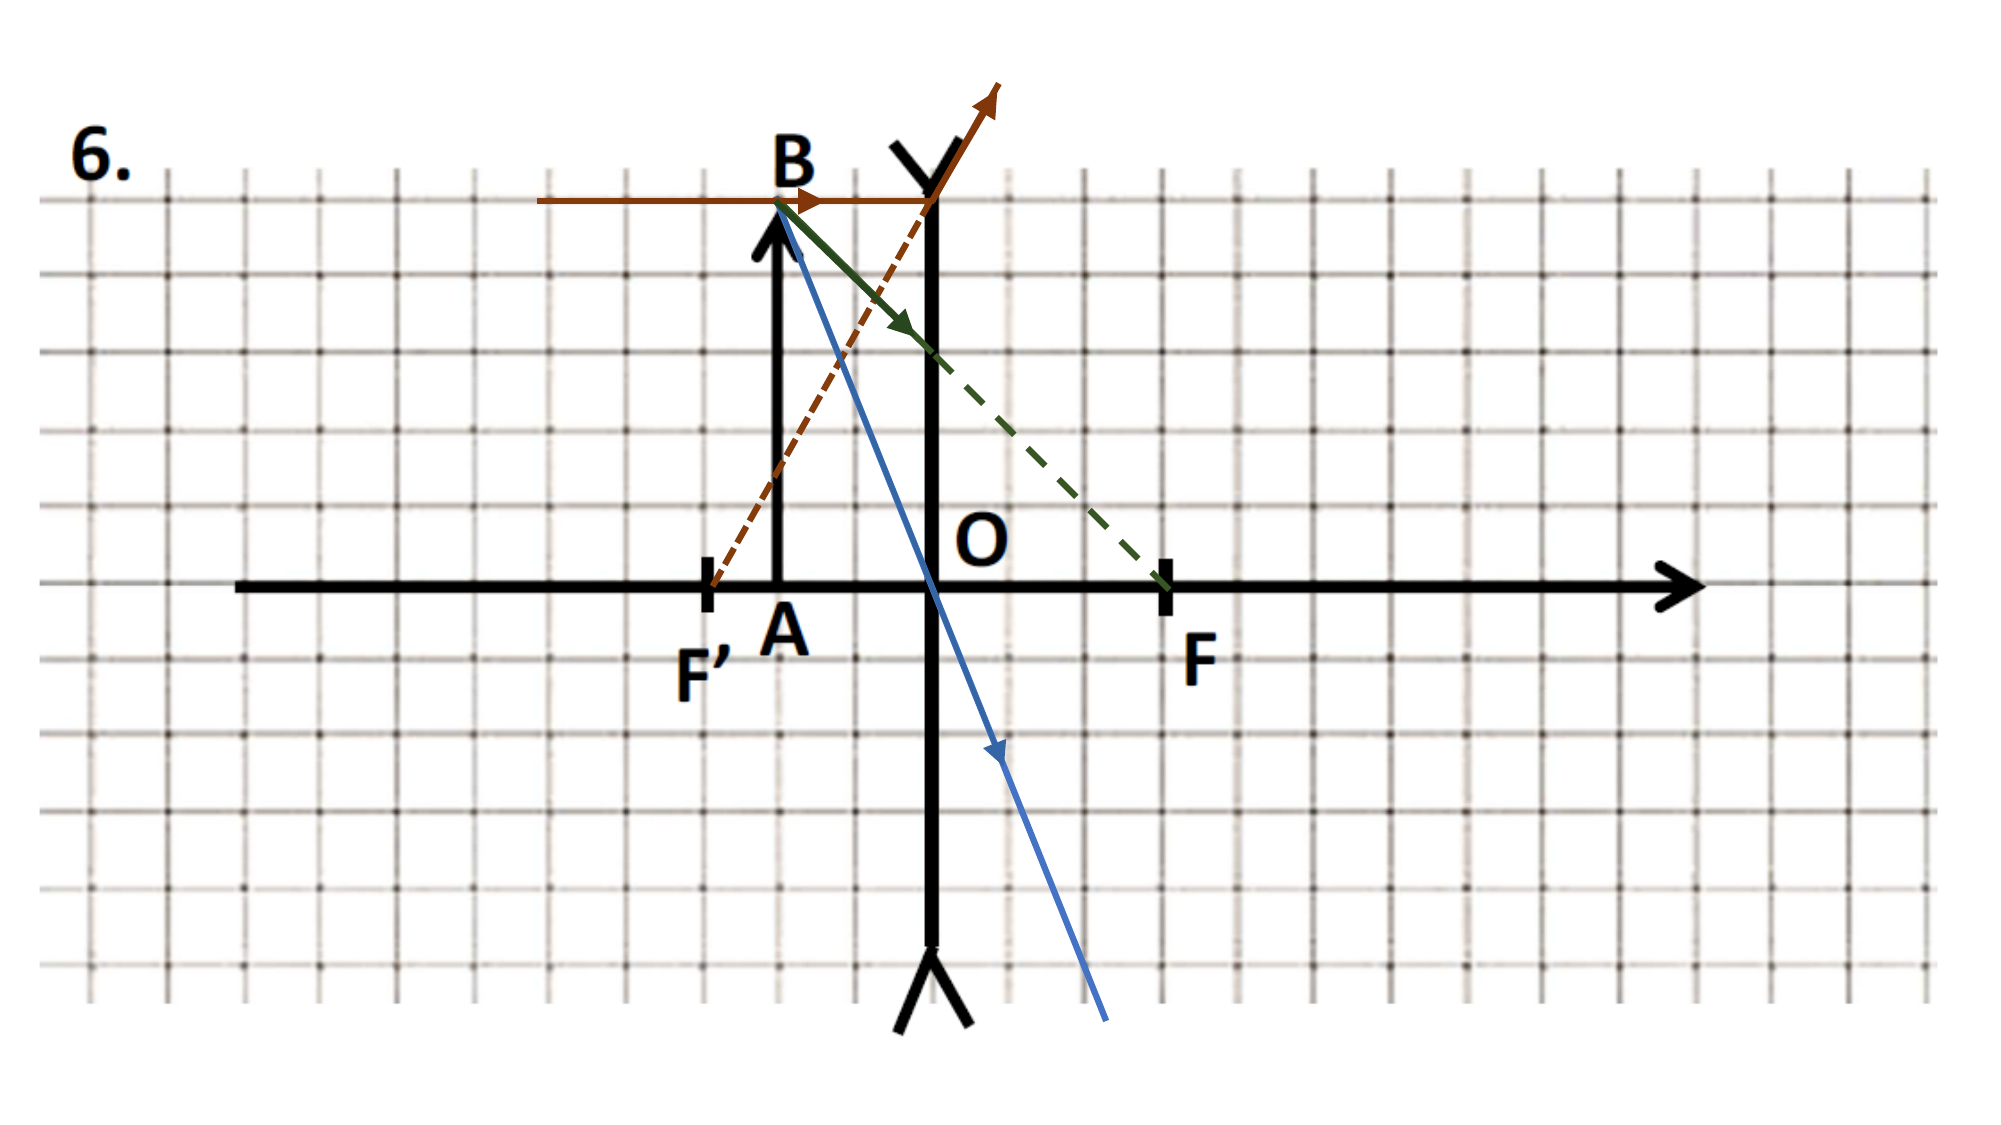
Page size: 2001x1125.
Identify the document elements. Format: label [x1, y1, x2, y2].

picture [788, 204, 798, 214]
picture [39, 117, 1950, 1050]
